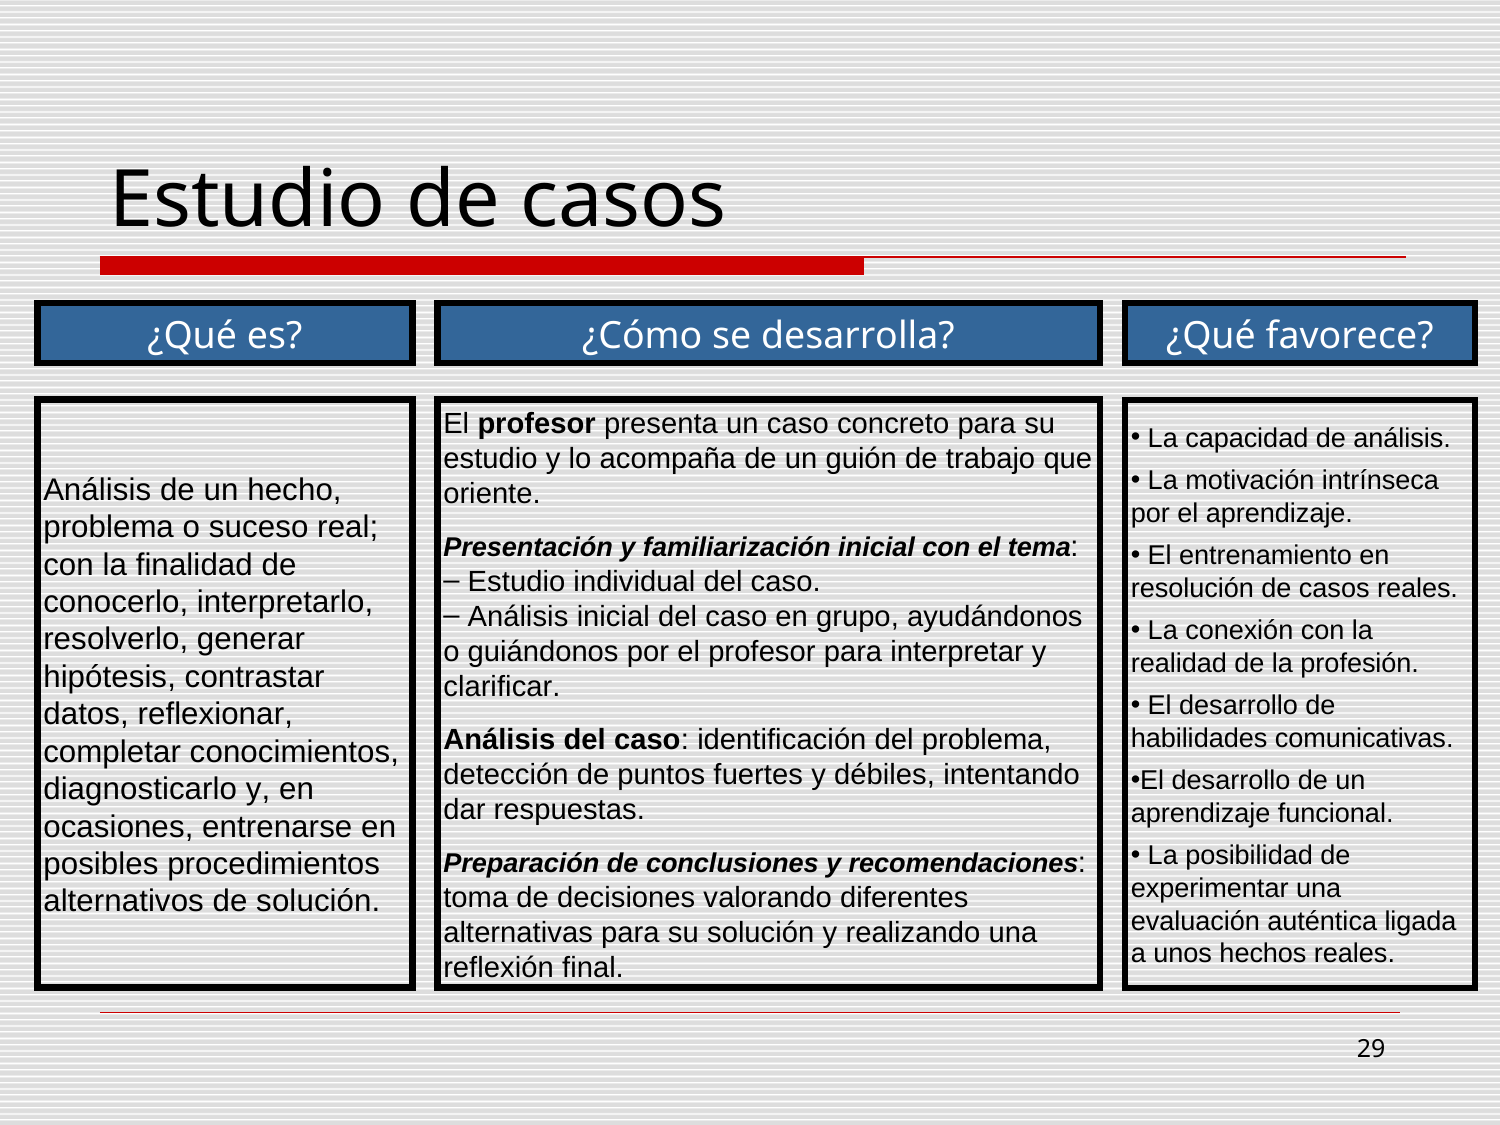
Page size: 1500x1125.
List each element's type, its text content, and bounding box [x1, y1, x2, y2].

text_box <número> [1074, 1024, 1401, 1103]
text_box La capacidad de análisis. La motivación intrínseca por el aprendizaje. El entrenamiento en resolución de casos reales. La conexión con la realidad de la profesión. El desarrollo de habilidades comunicativas. El desarrollo de un aprendizaje funcional. La posibilidad de experimentar una evaluación auténtica ligada a unos hechos reales. [1124, 399, 1476, 988]
text_box ¿Cómo se desarrolla? [437, 302, 1101, 364]
text_box ¿Qué es? [37, 302, 413, 364]
text_box ¿Qué favorece? [1124, 302, 1476, 364]
text_box Análisis de un hecho, problema o suceso real; con la finalidad de conocerlo, interpretarlo, resolverlo, generar hipótesis, contrastar datos, reflexionar, completar conocimientos, diagnosticarlo y, en ocasiones, entrenarse en posibles procedimientos alternativos de solución. [37, 399, 413, 988]
title Estudio de casos [94, 49, 1407, 250]
picture [0, 0, 1500, 1125]
text_box El profesor presenta un caso concreto para su estudio y lo acompaña de un guión de trabajo que oriente. Presentación y familiarización inicial con el tema: Estudio individual del caso. Análisis inicial del caso en grupo, ayudándonos o guiándonos por el profesor para interpretar y clarificar. Análisis del caso: identificación del problema, detección de puntos fuertes y débiles, intentando dar respuestas. Preparación de conclusiones y recomendaciones: toma de decisiones valorando diferentes alternativas para su solución y realizando una reflexión final. [437, 399, 1101, 988]
